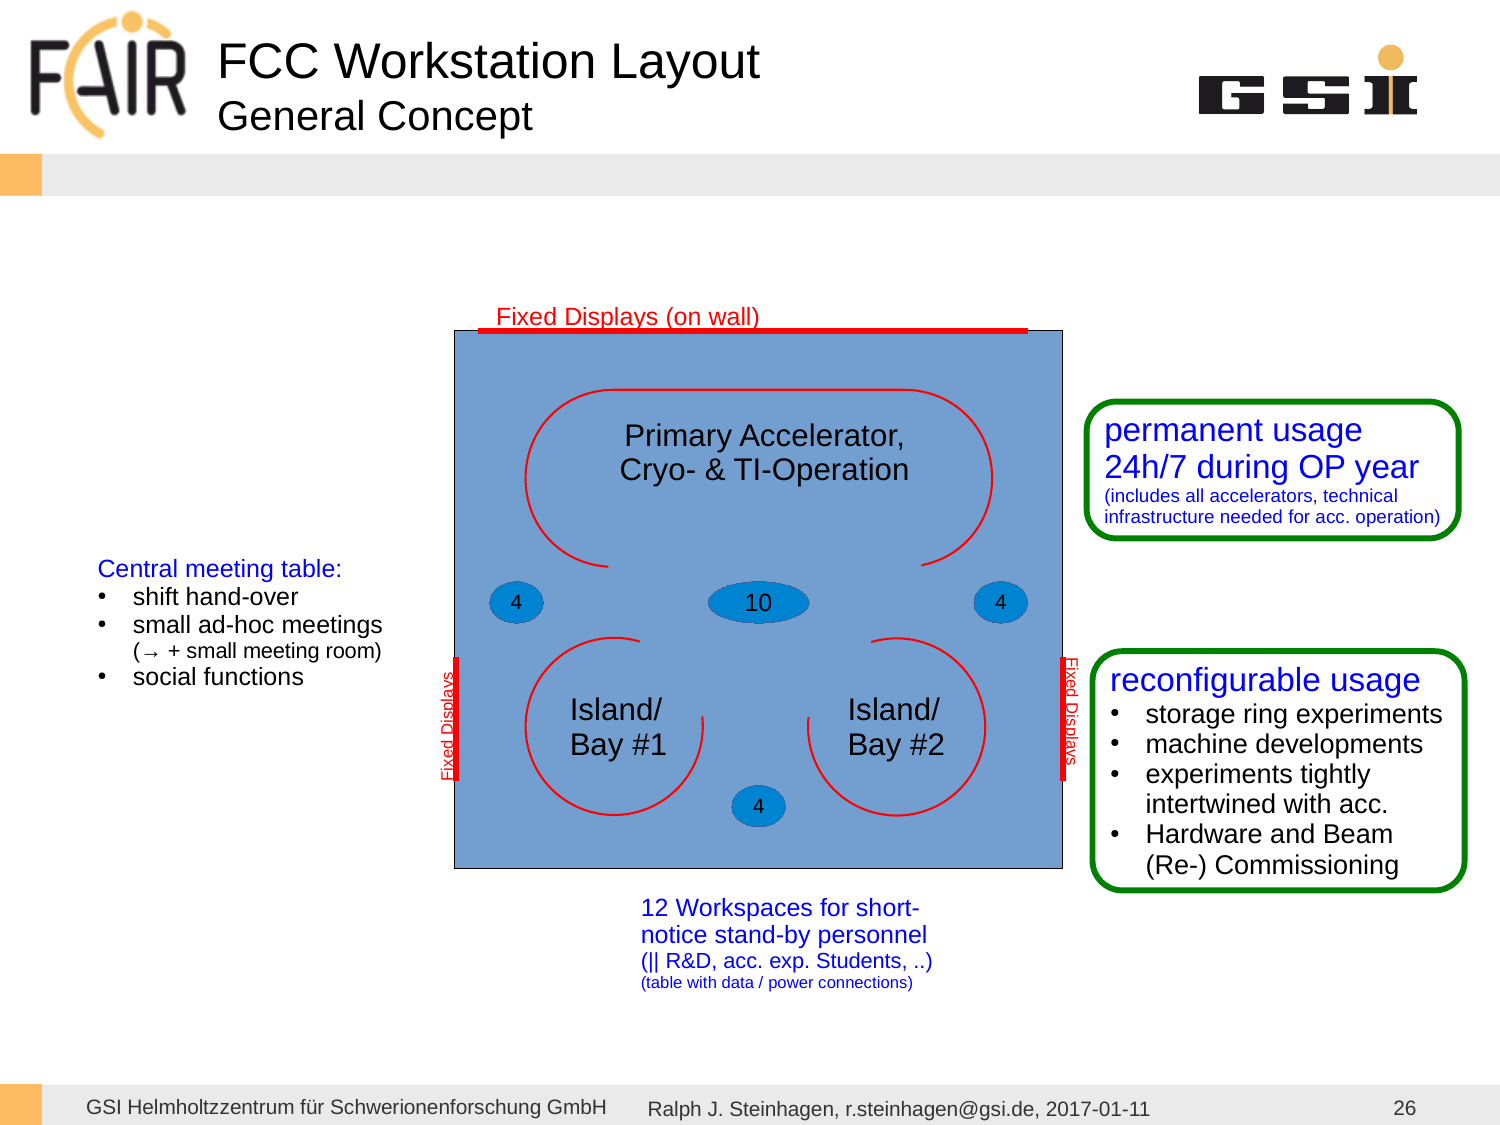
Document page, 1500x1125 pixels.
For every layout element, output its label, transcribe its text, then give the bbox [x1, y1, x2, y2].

text_box 10 [708, 581, 810, 624]
text_box Primary Accelerator, Cryo- & TI-Operation [608, 401, 922, 573]
picture [1197, 42, 1419, 117]
picture [30, 9, 187, 141]
text_box permanent usage 24h/7 during OP year (includes all accelerators, technical infrastructure needed for acc. operation) [1086, 401, 1459, 539]
text_box [454, 330, 1063, 869]
text_box 4 [973, 581, 1028, 624]
text_box Island/ Bay #2 [832, 685, 969, 770]
text_box 4 [489, 581, 544, 624]
title FCC Workstation Layout General Concept [217, 20, 1180, 147]
text_box Central meeting table: shift hand-over small ad-hoc meetings (→ + small meeting room) social functions [82, 547, 426, 699]
text_box Island/ Bay #1 [555, 685, 691, 770]
text_box 12 Workspaces for short-notice stand-by personnel (|| R&D, acc. exp. Students, ..) (table with data / power connections) [625, 885, 969, 1000]
text_box reconfigurable usage storage ring experiments machine developments experiments tightly intertwined with acc. Hardware and Beam (Re-) Commissioning [1092, 651, 1465, 891]
text_box 4 [731, 785, 786, 827]
